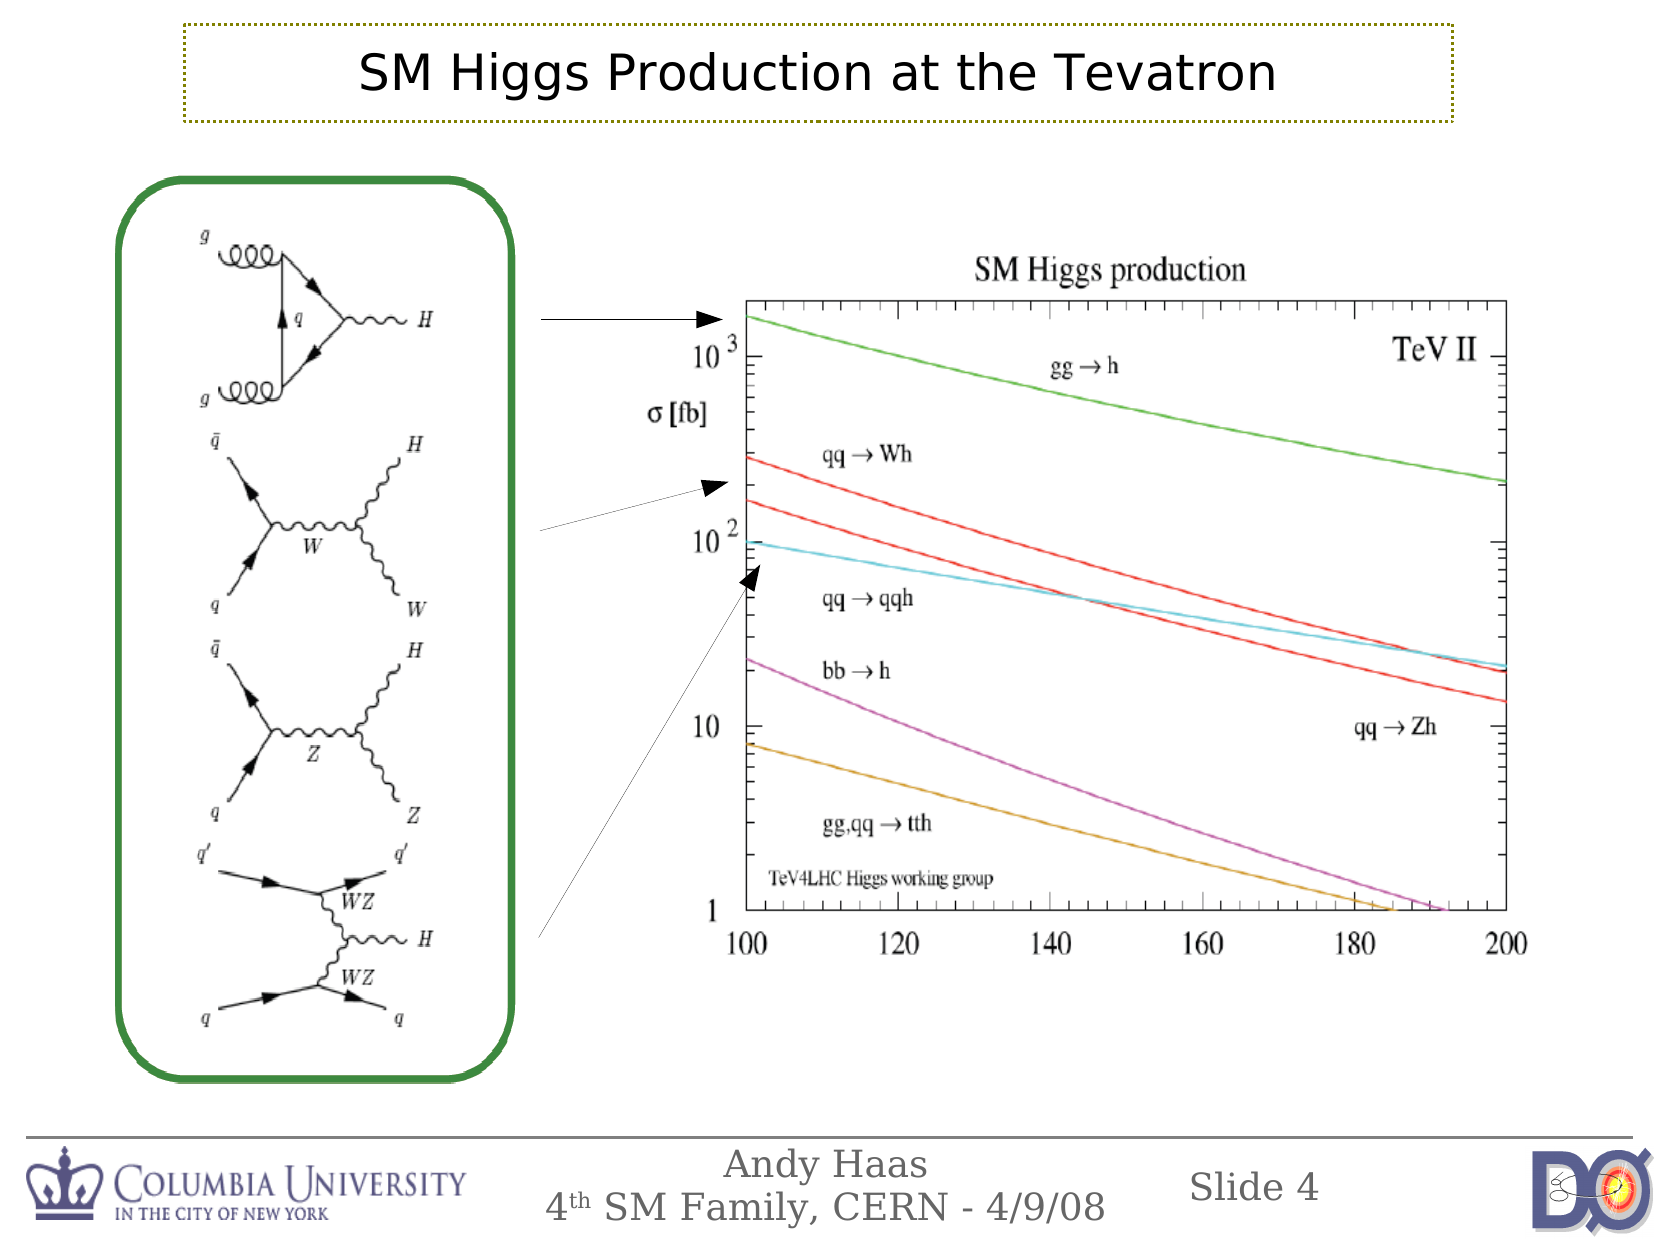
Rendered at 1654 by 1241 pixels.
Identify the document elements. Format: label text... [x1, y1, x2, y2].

picture [95, 158, 528, 1094]
picture [612, 239, 1576, 974]
title SM Higgs Production at the Tevatron [184, 24, 1453, 122]
